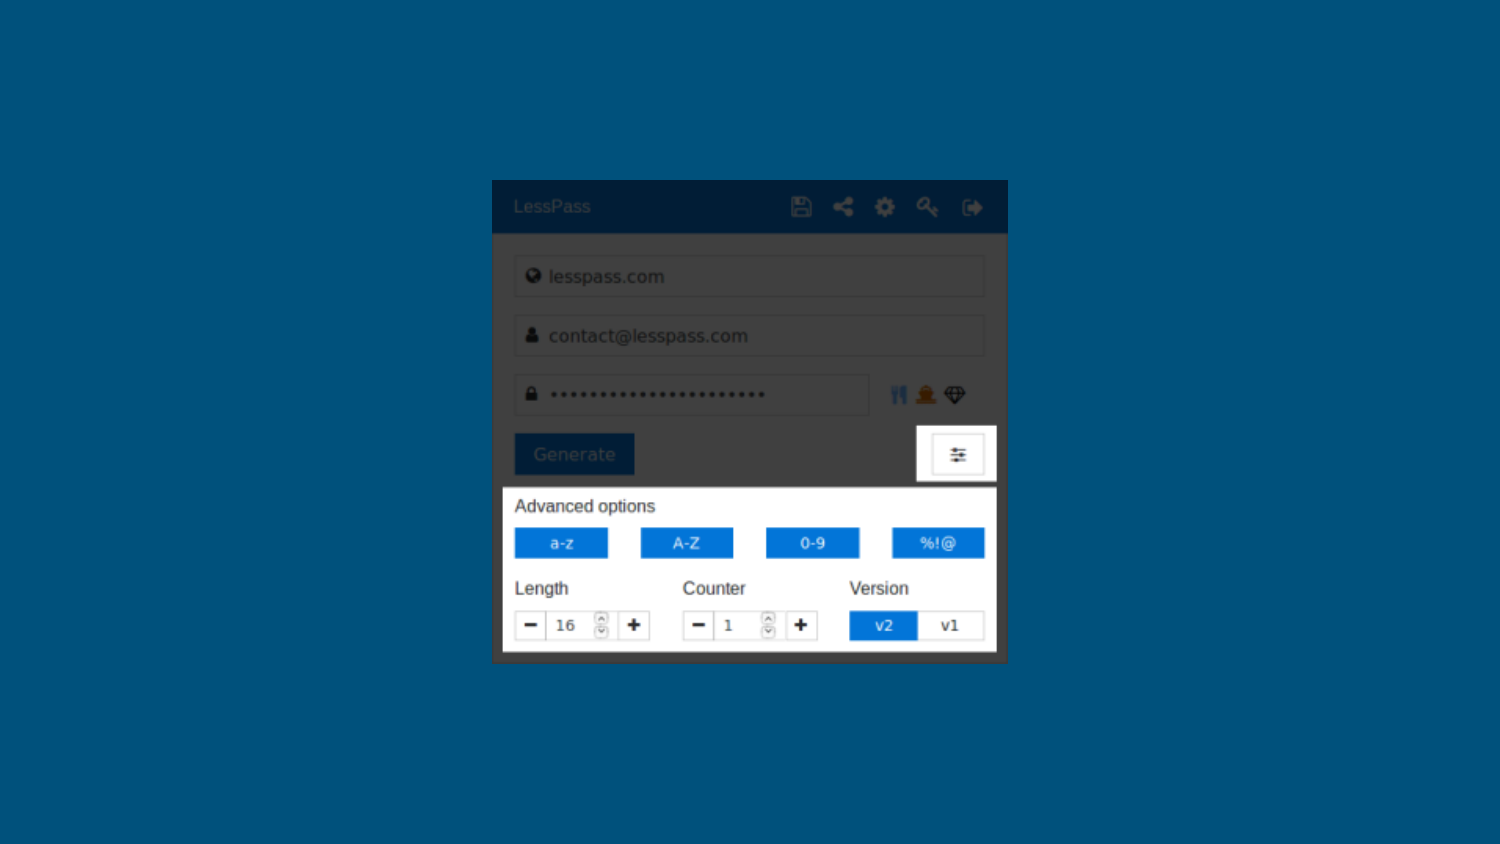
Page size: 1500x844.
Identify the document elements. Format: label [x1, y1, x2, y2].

picture [493, 181, 1007, 663]
